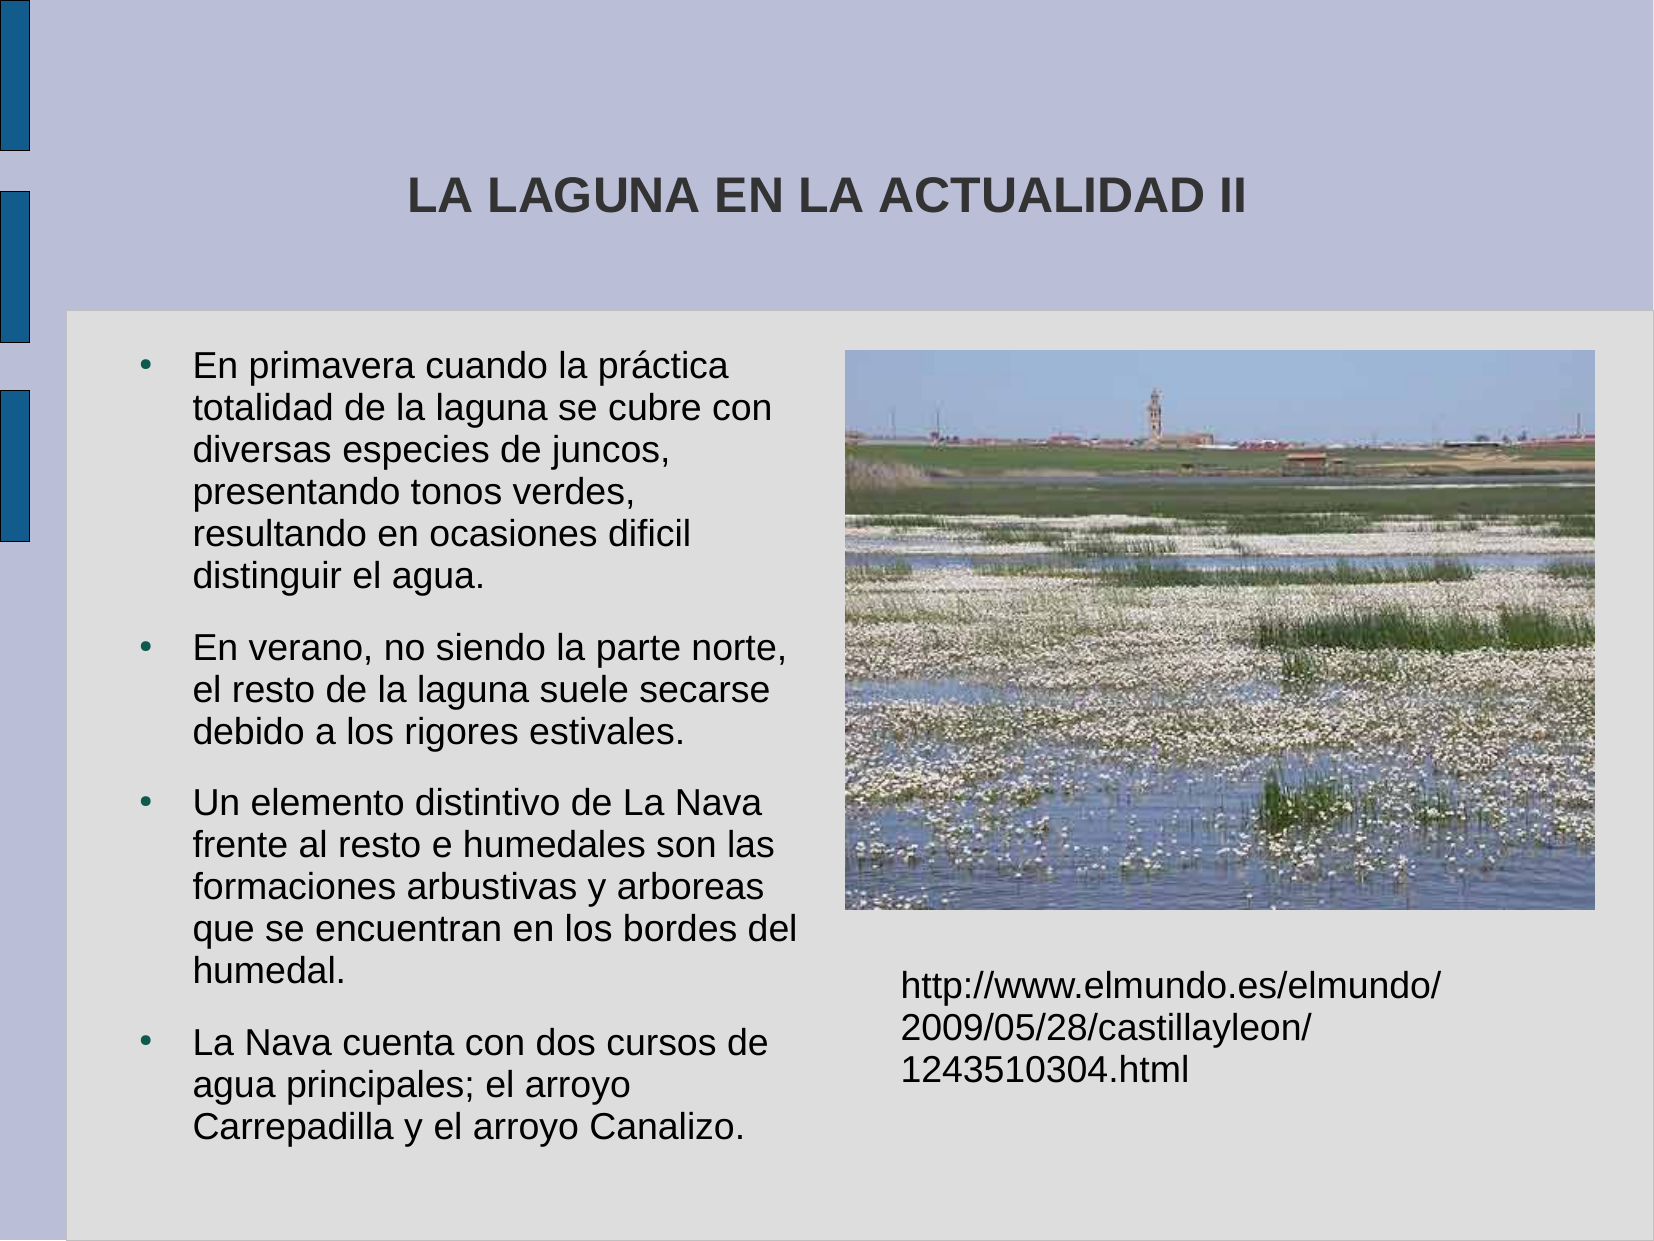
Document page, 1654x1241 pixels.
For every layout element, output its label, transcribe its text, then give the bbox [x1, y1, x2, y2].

list En primavera cuando la práctica totalidad de la laguna se cubre con diversas especies de juncos, presentando tonos verdes, resultando en ocasiones dificil distinguir el agua. En verano, no siendo la parte norte, el resto de la laguna suele secarse debido a los rigores estivales. Un elemento distintivo de La Nava frente al resto e humedales son las formaciones arbustivas y arboreas que se encuentran en los bordes del humedal. La Nava cuenta con dos cursos de agua principales; el arroyo Carrepadilla y el arroyo Canalizo. [121, 344, 811, 1149]
picture [845, 350, 1595, 910]
title LA LAGUNA EN LA ACTUALIDAD II [121, 91, 1534, 299]
text_box http://www.elmundo.es/elmundo/2009/05/28/castillayleon/1243510304.html [885, 956, 1583, 1056]
